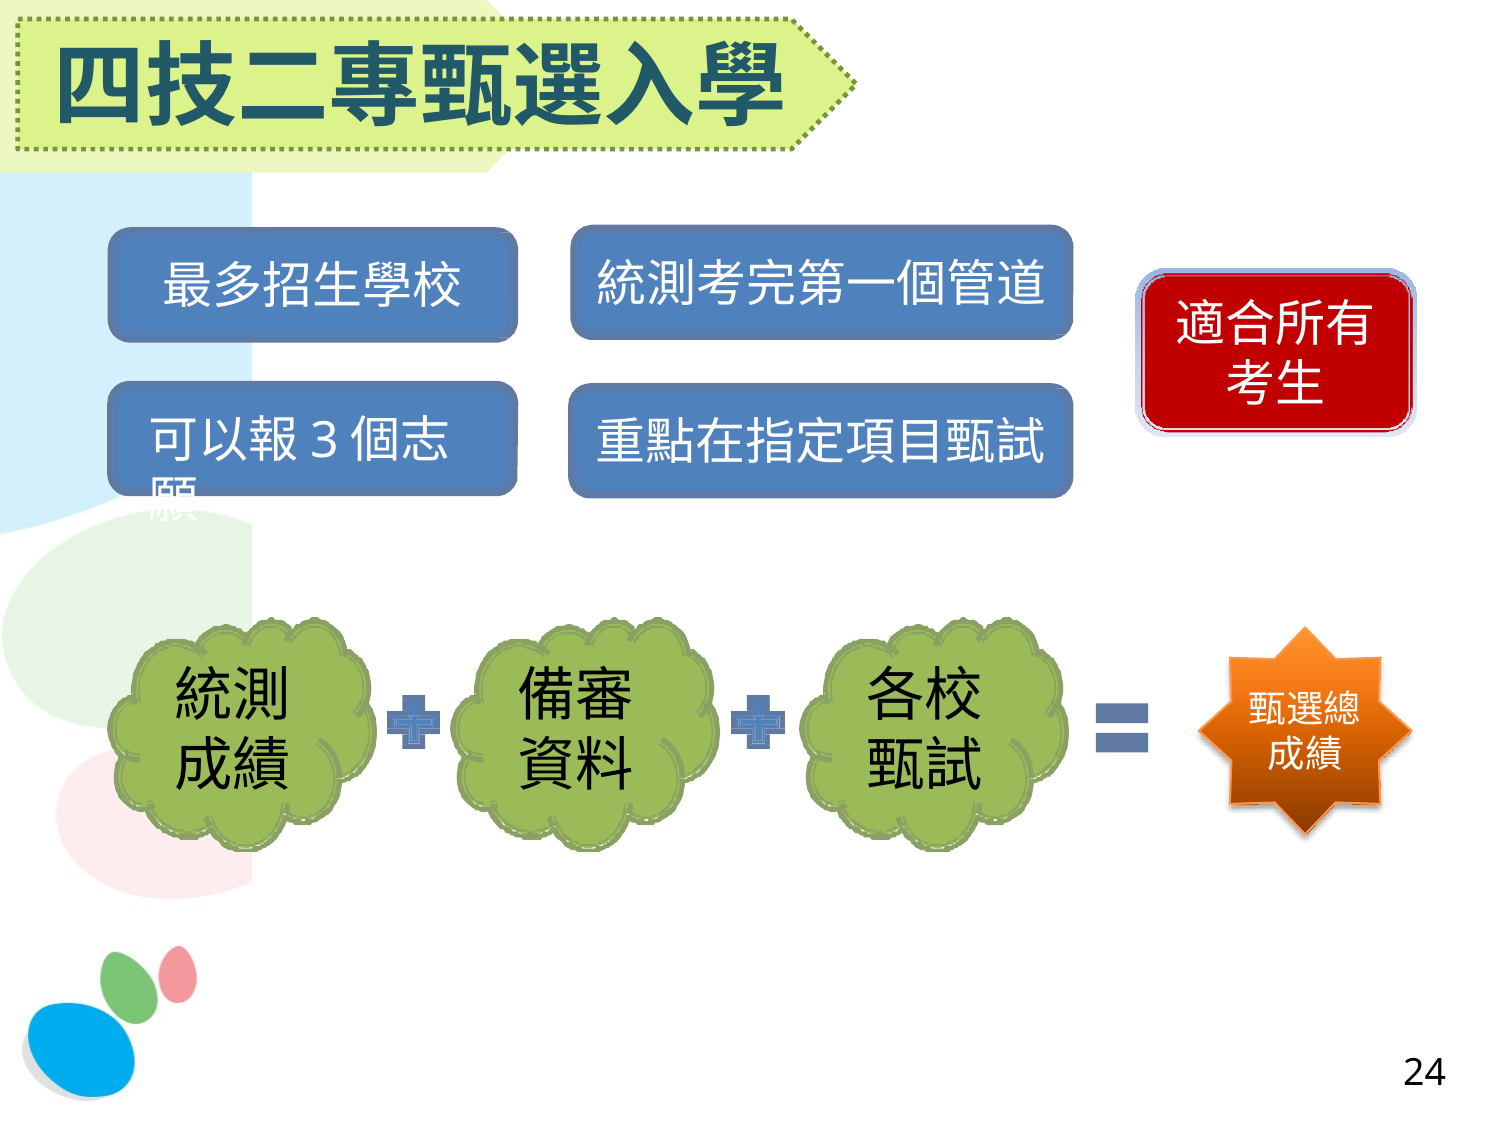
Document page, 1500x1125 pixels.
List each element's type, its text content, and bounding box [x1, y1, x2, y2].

text_box [107, 380, 519, 497]
text_box [179, 488, 191, 493]
text_box 重點在指定項目甄試 [593, 407, 1048, 472]
title 四技二專甄選入學 [51, 24, 790, 139]
text_box [570, 224, 1074, 340]
text_box 甄選總 成績 [1246, 682, 1364, 778]
text_box [17, 19, 852, 150]
text_box [161, 488, 170, 493]
picture [1135, 268, 1417, 437]
picture [387, 695, 440, 749]
text_box 最多招生學校 [160, 251, 466, 316]
text_box [107, 227, 519, 343]
text_box 統測 成績 [172, 654, 294, 800]
picture [107, 618, 377, 852]
text_box 備審 資料 [515, 654, 636, 800]
picture [450, 618, 720, 852]
picture [731, 695, 785, 749]
text_box 適合所有 考生 [1173, 289, 1379, 414]
text_box [1095, 732, 1149, 753]
picture [1188, 623, 1421, 850]
text_box 可以報3個志願 [146, 404, 480, 470]
text_box 統測考完第一個管道 [594, 248, 1050, 314]
picture [799, 618, 1069, 852]
text_box 各校 甄試 [864, 654, 986, 800]
text_box [156, 481, 164, 497]
text_box [1095, 703, 1149, 724]
text_box 24 [1396, 1055, 1451, 1102]
text_box [568, 383, 1074, 499]
